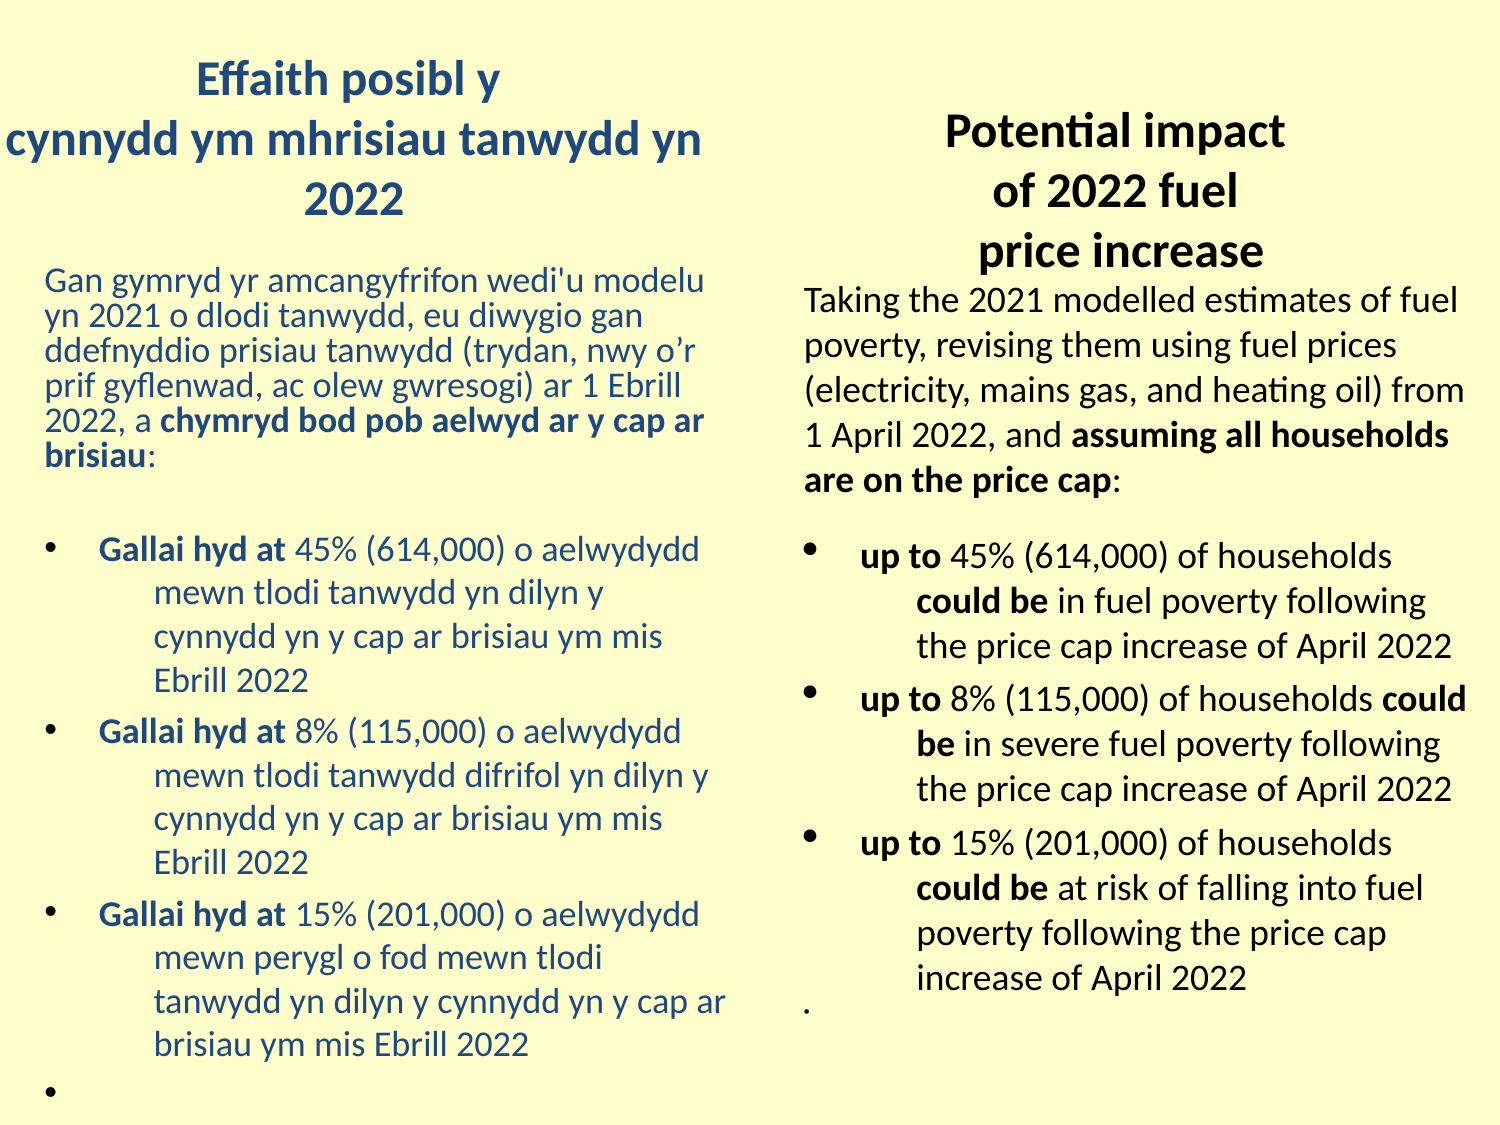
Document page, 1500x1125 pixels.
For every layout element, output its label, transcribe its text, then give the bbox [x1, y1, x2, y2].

title Potential impact of 2022 fuel price increase [750, 90, 1500, 278]
text_box Gan gymryd yr amcangyfrifon wedi'u modelu yn 2021 o dlodi tanwydd, eu diwygio gan ddefnyddio prisiau tanwydd (trydan, nwy o’r prif gyflenwad, ac olew gwresogi) ar 1 Ebrill 2022, a chymryd bod pob aelwyd ar y cap ar brisiau: Gallai hyd at 45% (614,000) o aelwydydd mewn tlodi tanwydd yn dilyn y cynnydd yn y cap ar brisiau ym mis Ebrill 2022 Gallai hyd at 8% (115,000) o aelwydydd mewn tlodi tanwydd difrifol yn dilyn y cynnydd yn y cap ar brisiau ym mis Ebrill 2022 Gallai hyd at 15% (201,000) o aelwydydd mewn perygl o fod mewn tlodi tanwydd yn dilyn y cynnydd yn y cap ar brisiau ym mis Ebrill 2022 [29, 257, 750, 1075]
text_box Effaith posibl y cynnydd ym mhrisiau tanwydd yn 2022 [0, 30, 750, 268]
list Taking the 2021 modelled estimates of fuel poverty, revising them using fuel prices (electricity, mains gas, and heating oil) from 1 April 2022, and assuming all households are on the price cap: up to 45% (614,000) of households could be in fuel poverty following the price cap increase of April 2022 up to 8% (115,000) of households could be in severe fuel poverty following the price cap increase of April 2022 up to 15% (201,000) of households could be at risk of falling into fuel poverty following the price cap increase of April 2022 [788, 267, 1483, 1120]
